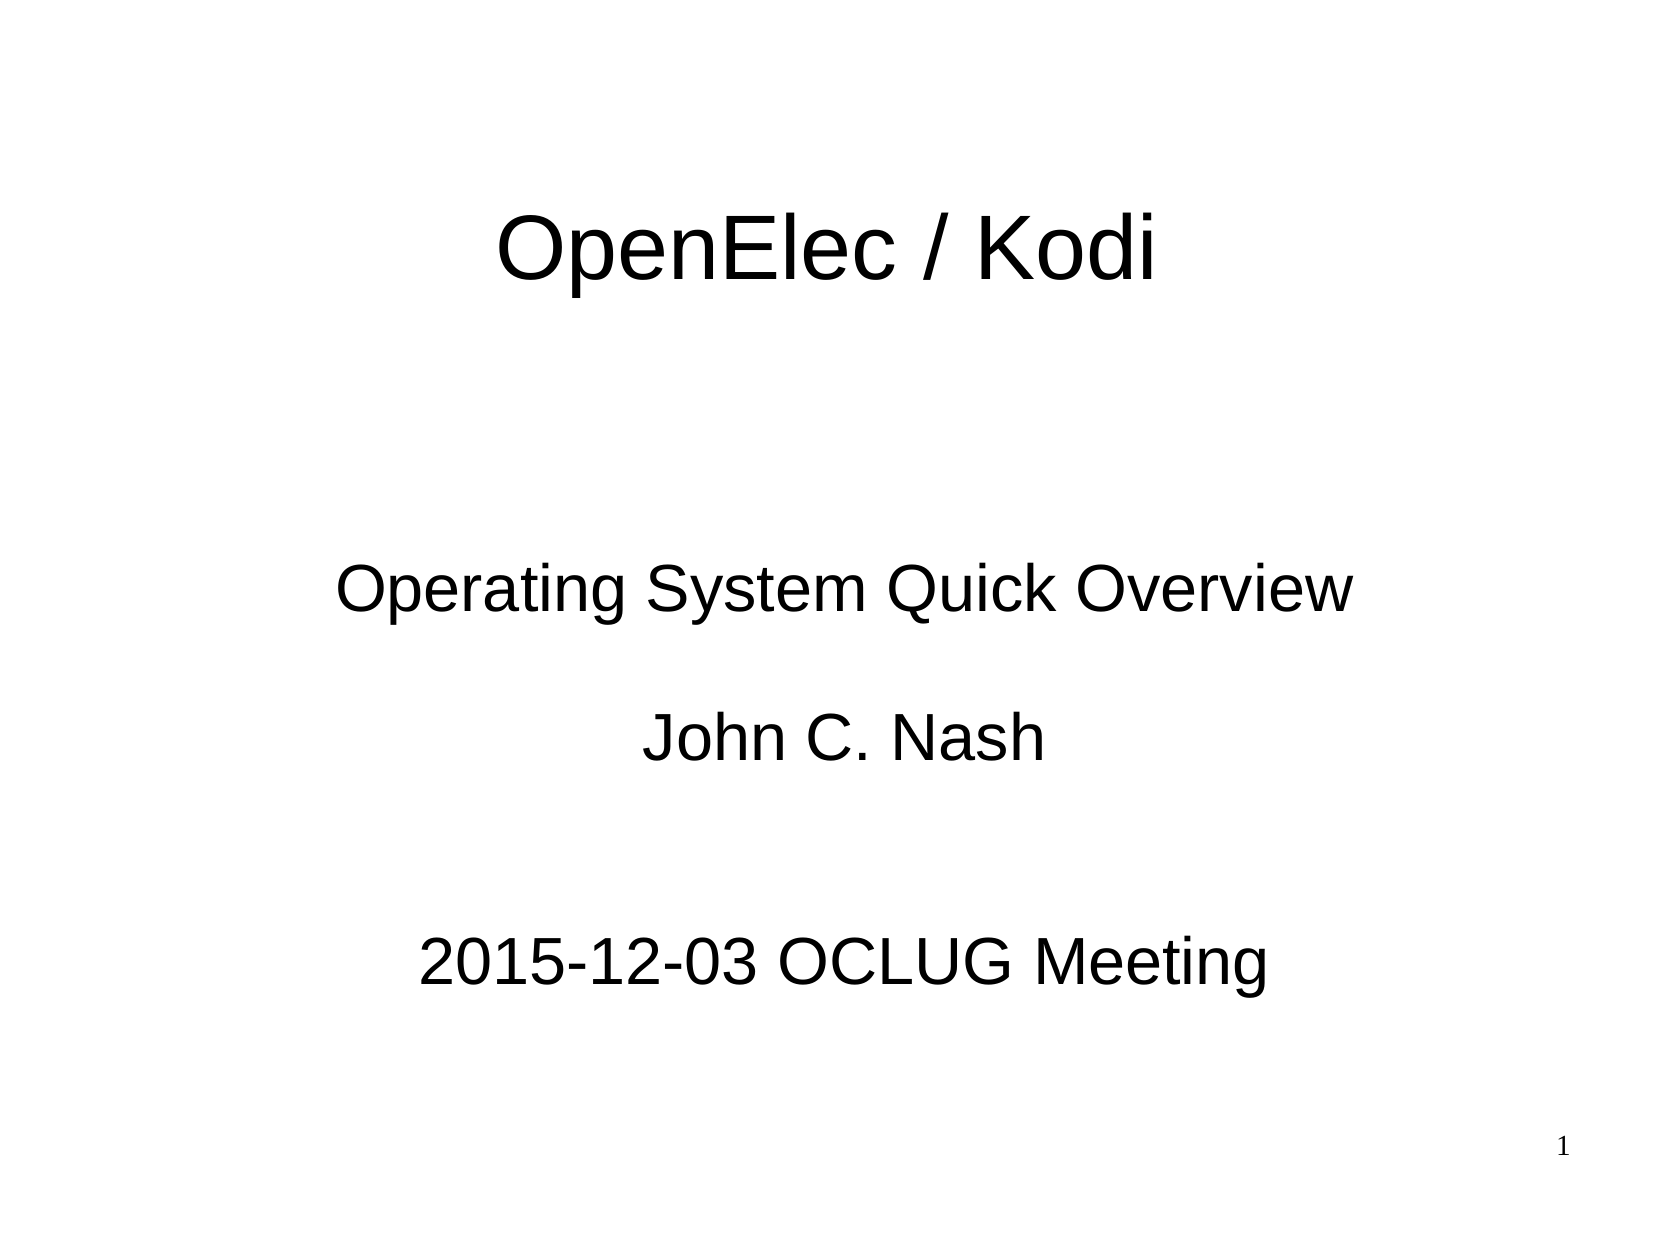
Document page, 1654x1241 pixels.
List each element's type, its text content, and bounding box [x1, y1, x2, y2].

subtitle Operating System Quick Overview John C. Nash 2015-12-03 OCLUG Meeting [100, 377, 1589, 1098]
title OpenElec / Kodi [82, 144, 1571, 352]
